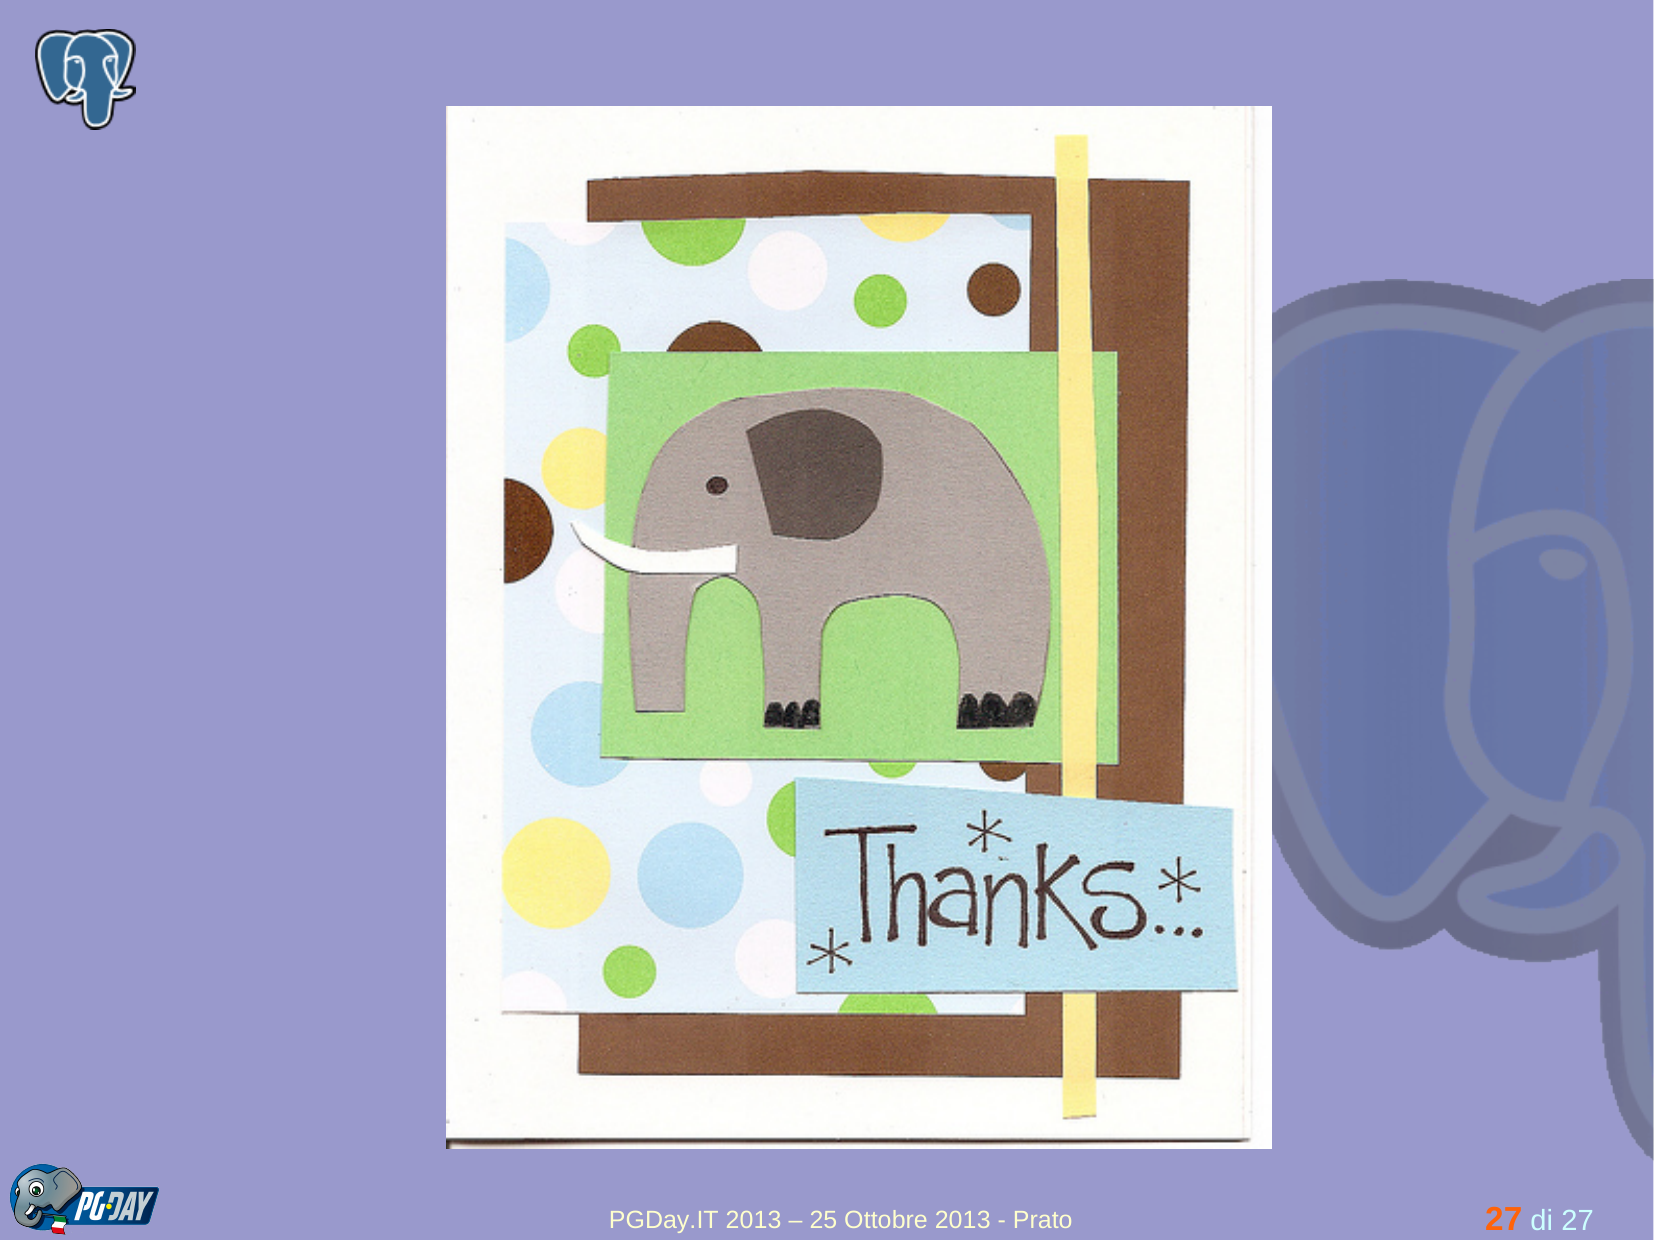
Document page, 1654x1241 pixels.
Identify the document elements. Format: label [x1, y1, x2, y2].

picture [35, 29, 136, 130]
picture [9, 1163, 160, 1236]
picture [446, 106, 1654, 1182]
